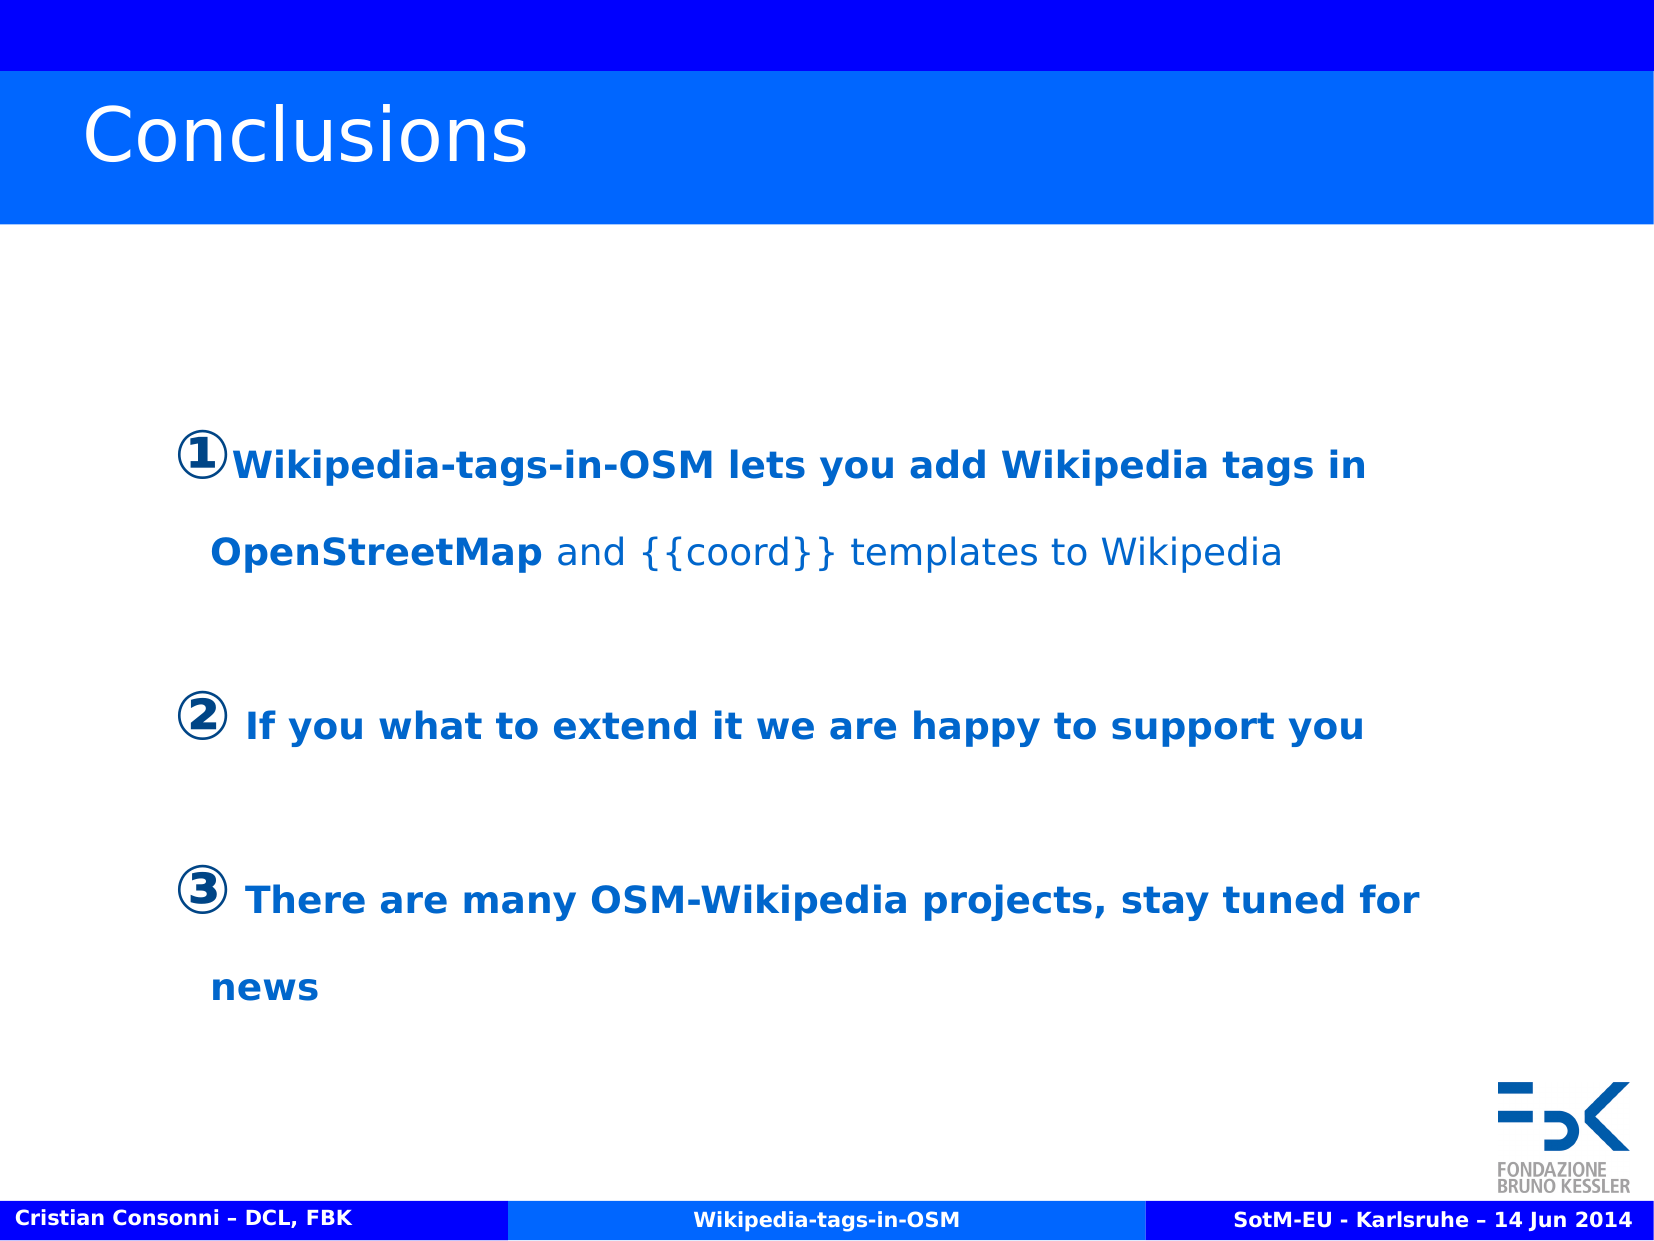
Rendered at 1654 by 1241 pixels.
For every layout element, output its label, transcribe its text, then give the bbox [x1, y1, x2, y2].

text_box Wikipedia-tags-in-OSM lets you add Wikipedia tags in OpenStreetMap and {{coord}} templates to Wikipedia If you what to extend it we are happy to support you There are many OSM-Wikipedia projects, stay tuned for news [160, 392, 1453, 980]
title Conclusions [82, 92, 1571, 180]
picture [1498, 1082, 1630, 1193]
